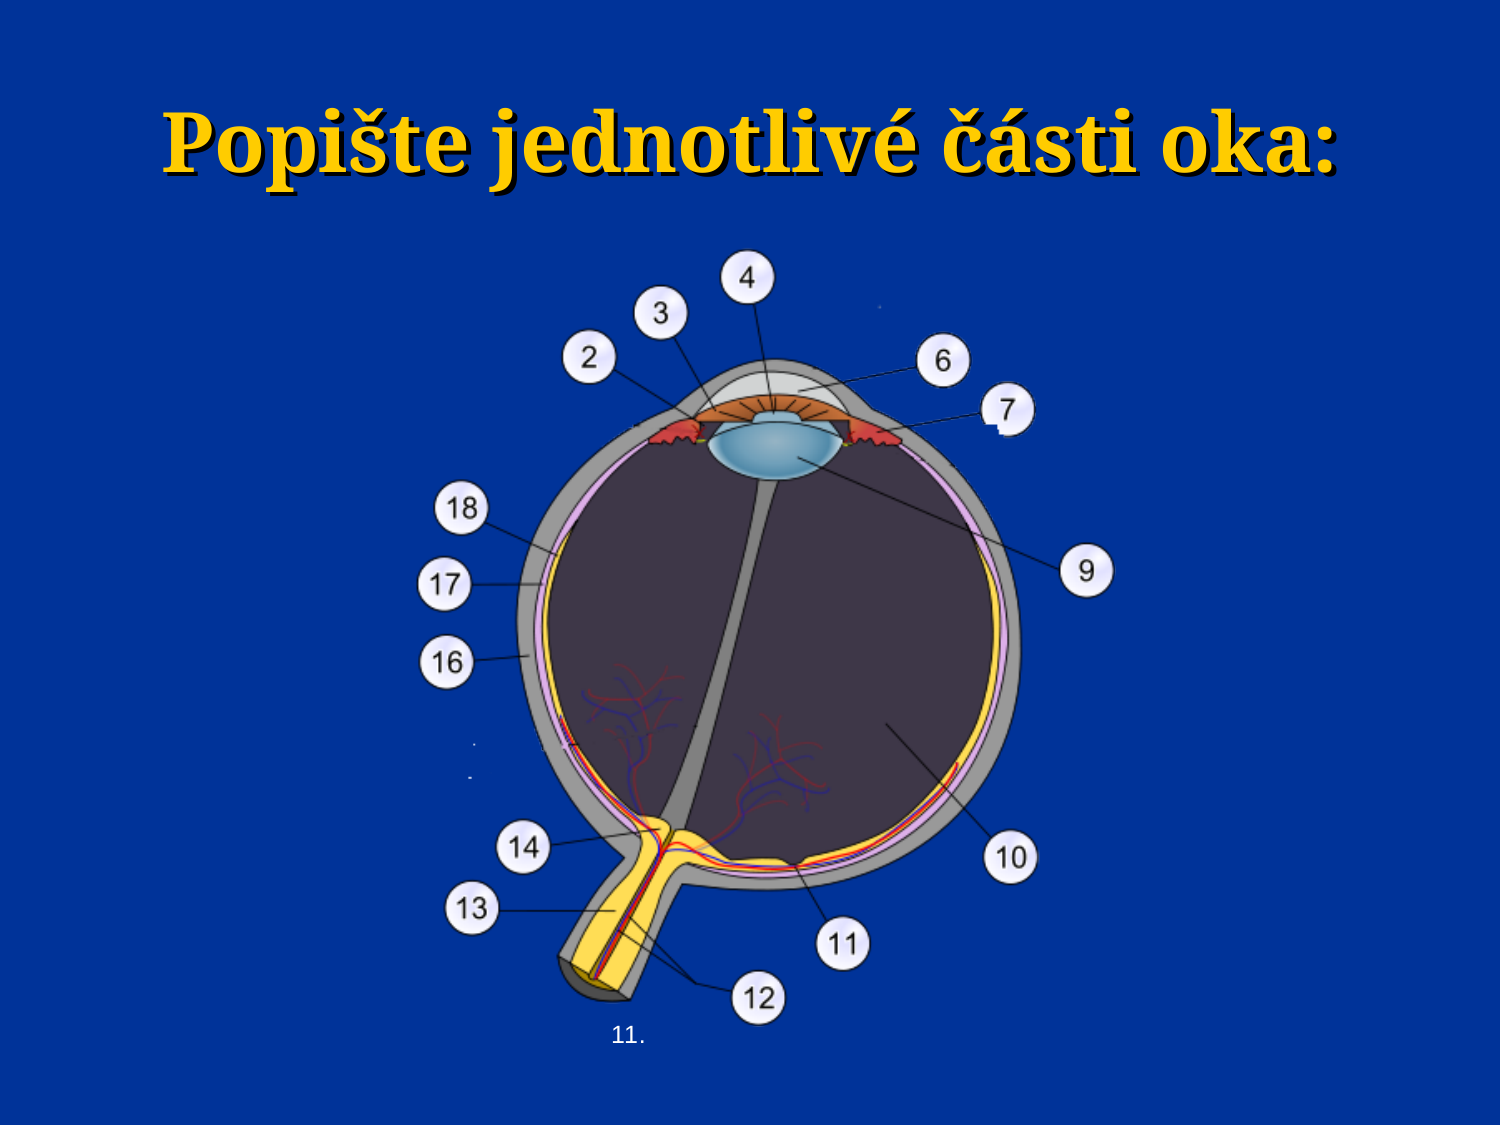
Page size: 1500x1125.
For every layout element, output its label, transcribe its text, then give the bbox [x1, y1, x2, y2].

title Popište jednotlivé části oka: [75, 45, 1426, 233]
picture [304, 222, 1149, 1080]
